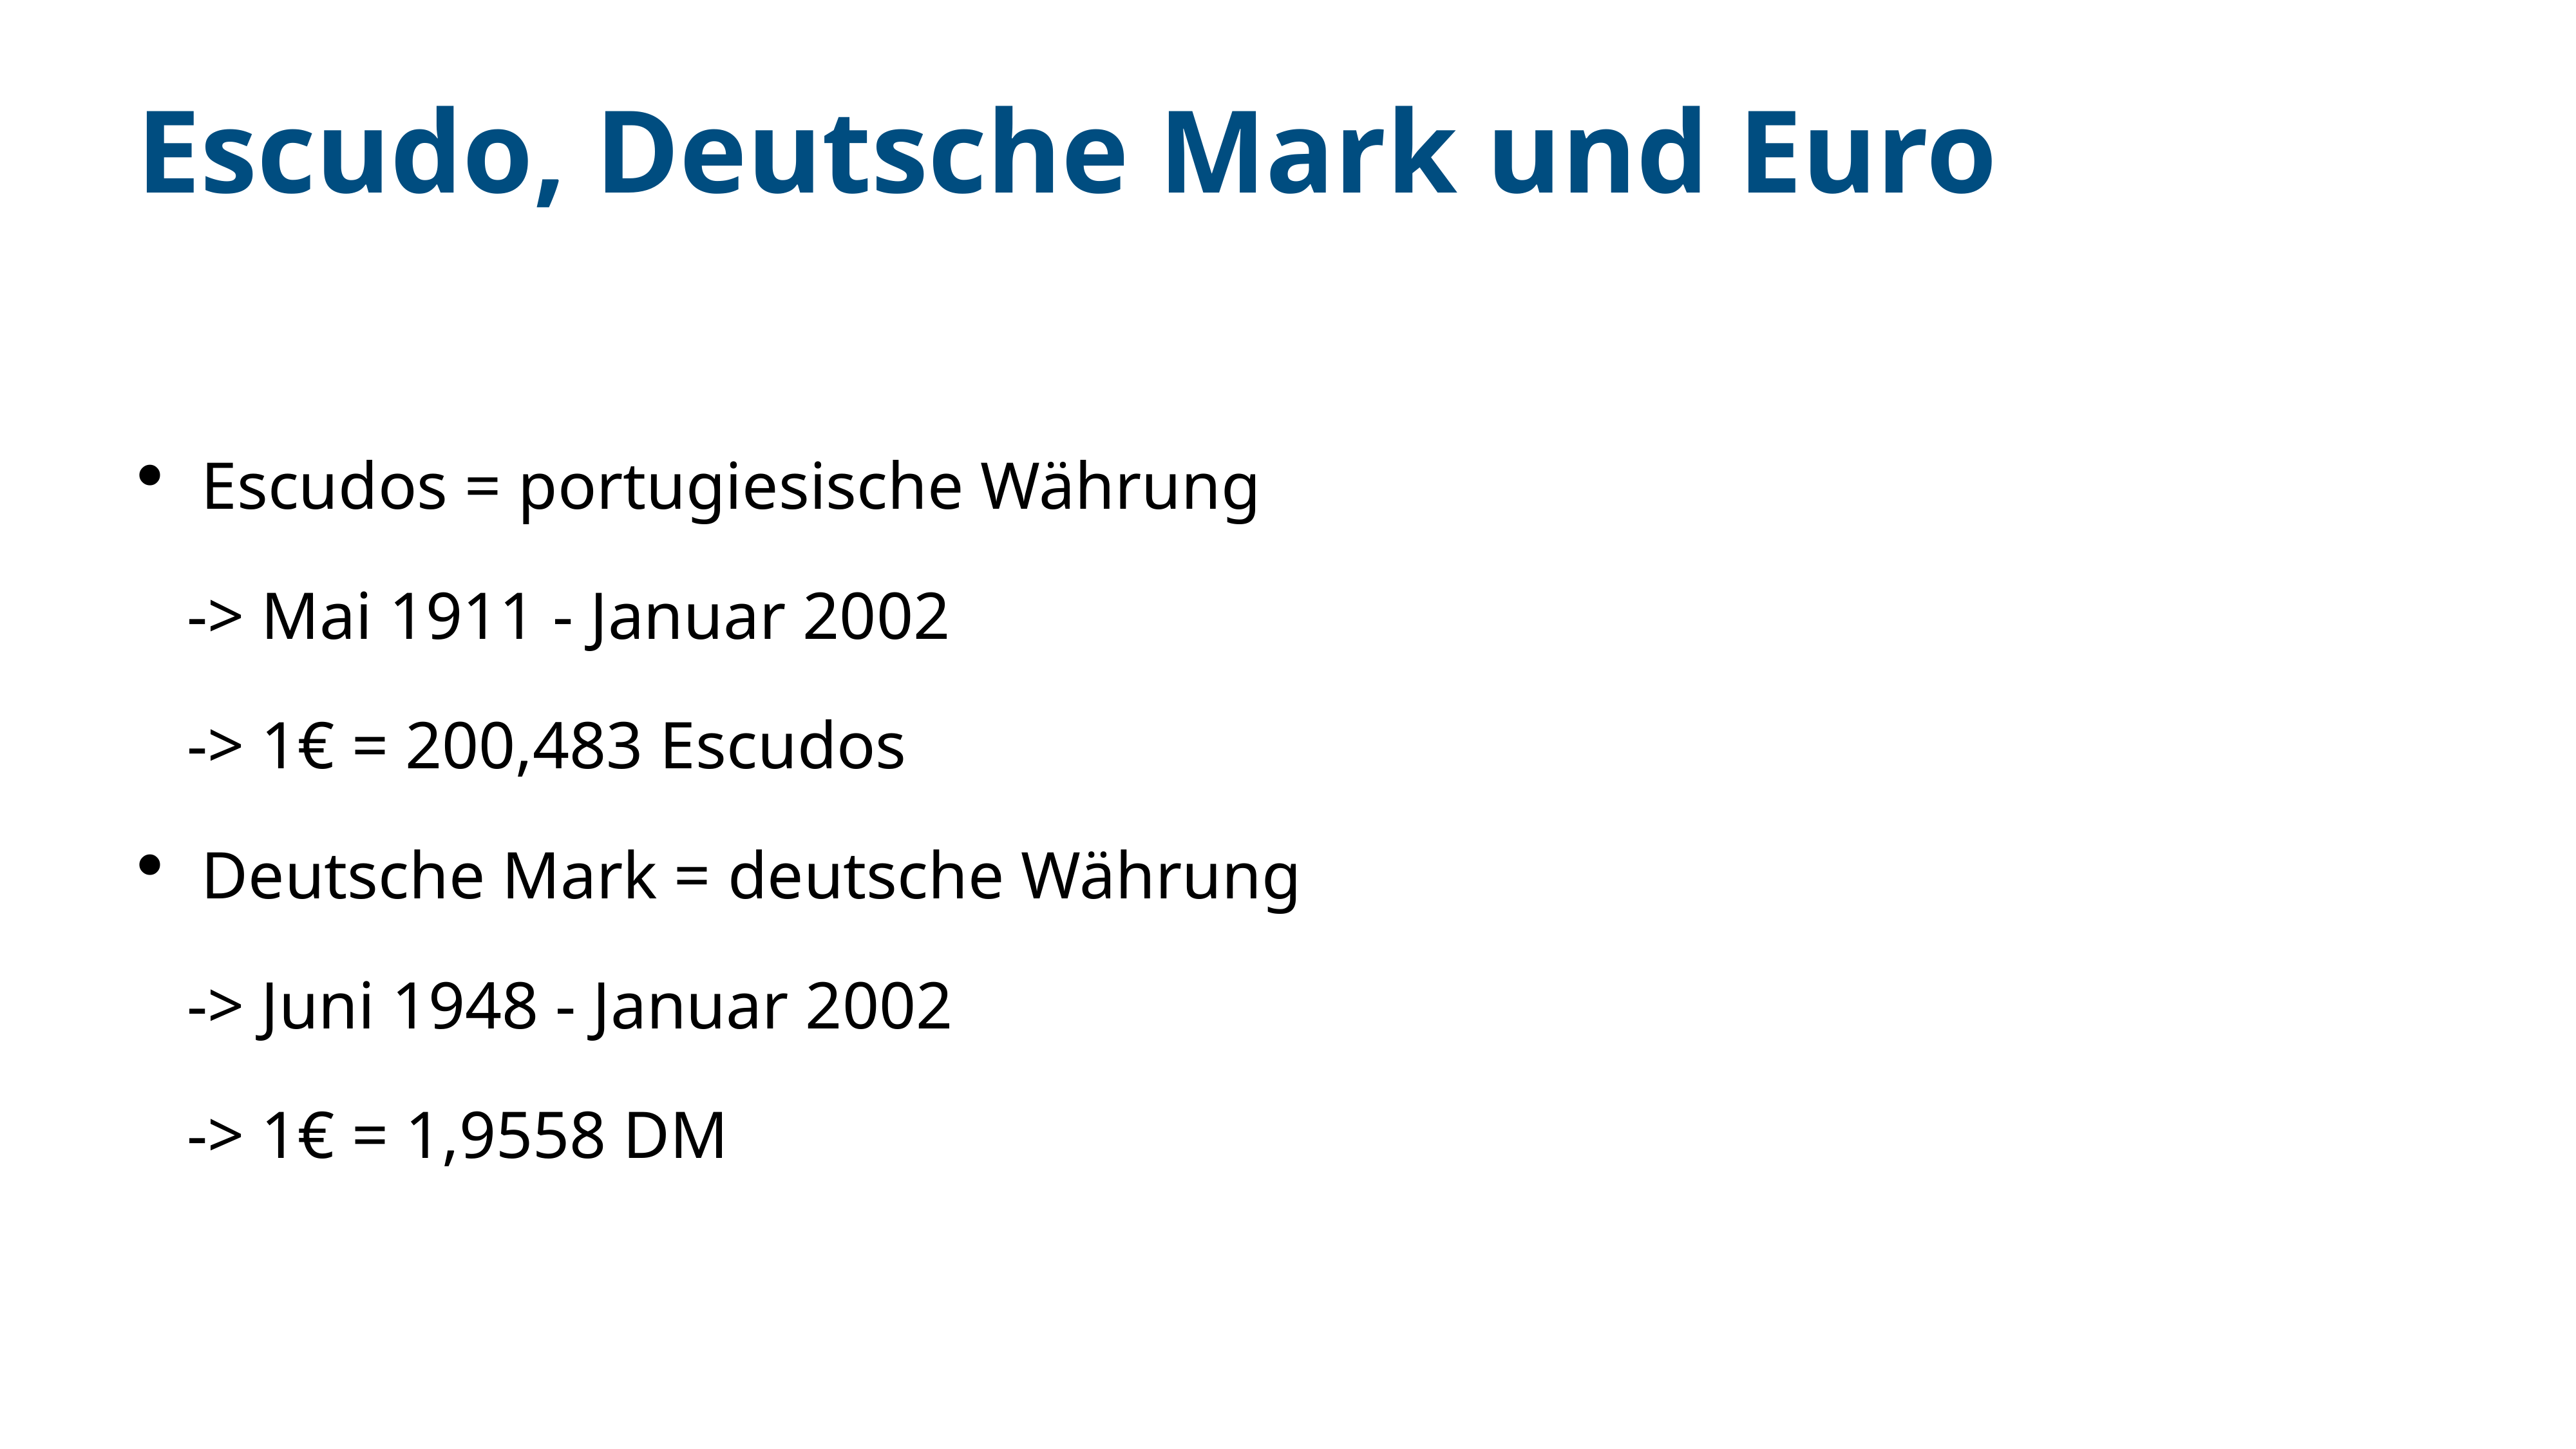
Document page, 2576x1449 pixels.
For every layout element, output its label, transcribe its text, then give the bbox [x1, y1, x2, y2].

list Escudos = portugiesische Währung -> Mai 1911 - Januar 2002 -> 1€ = 200,483 Escudos Deutsche Mark = deutsche Währung -> Juni 1948 - Januar 2002 -> 1€ = 1,9558 DM [127, 448, 2449, 1321]
title Escudo, Deutsche Mark und Euro [127, 100, 2449, 252]
